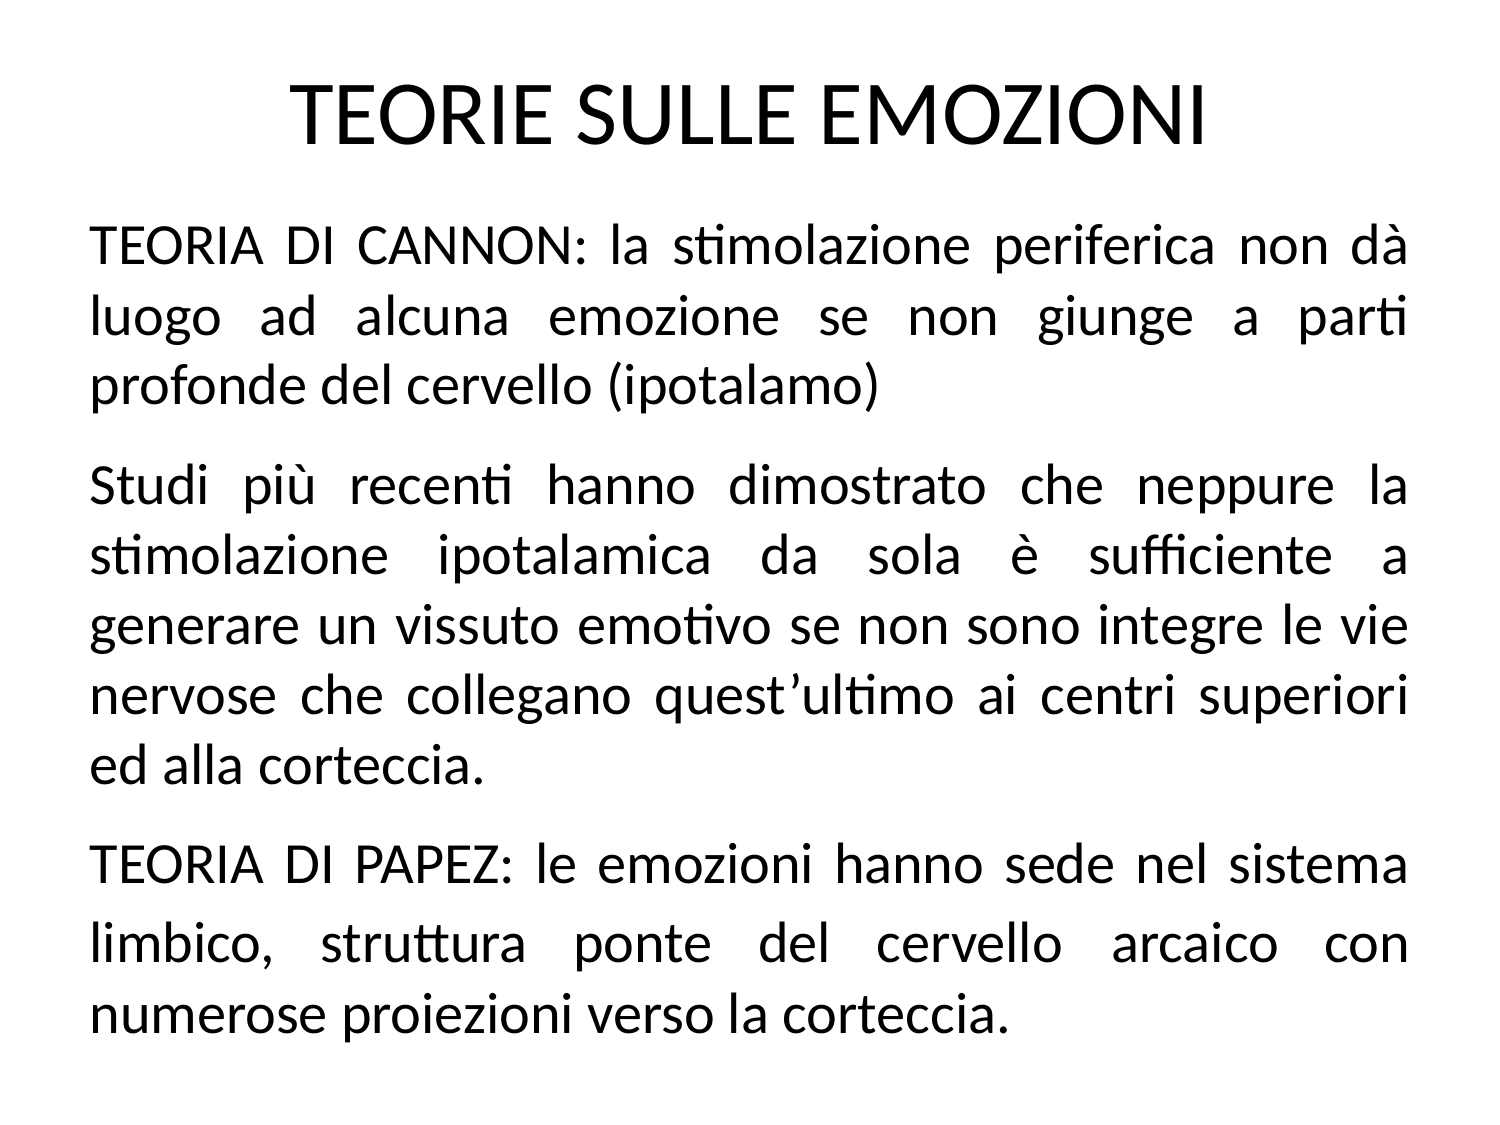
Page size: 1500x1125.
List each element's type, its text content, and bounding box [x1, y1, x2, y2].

title TEORIE SULLE EMOZIONI [75, 45, 1425, 153]
list TEORIA DI CANNON: la stimolazione periferica non dà luogo ad alcuna emozione se non giunge a parti profonde del cervello (ipotalamo) Studi più recenti hanno dimostrato che neppure la stimolazione ipotalamica da sola è sufficiente a generare un vissuto emotivo se non sono integre le vie nervose che collegano quest’ultimo ai centri superiori ed alla corteccia. TEORIA DI PAPEZ: le emozioni hanno sede nel sistema limbico, struttura ponte del cervello arcaico con numerose proiezioni verso la corteccia. [75, 199, 1425, 1087]
